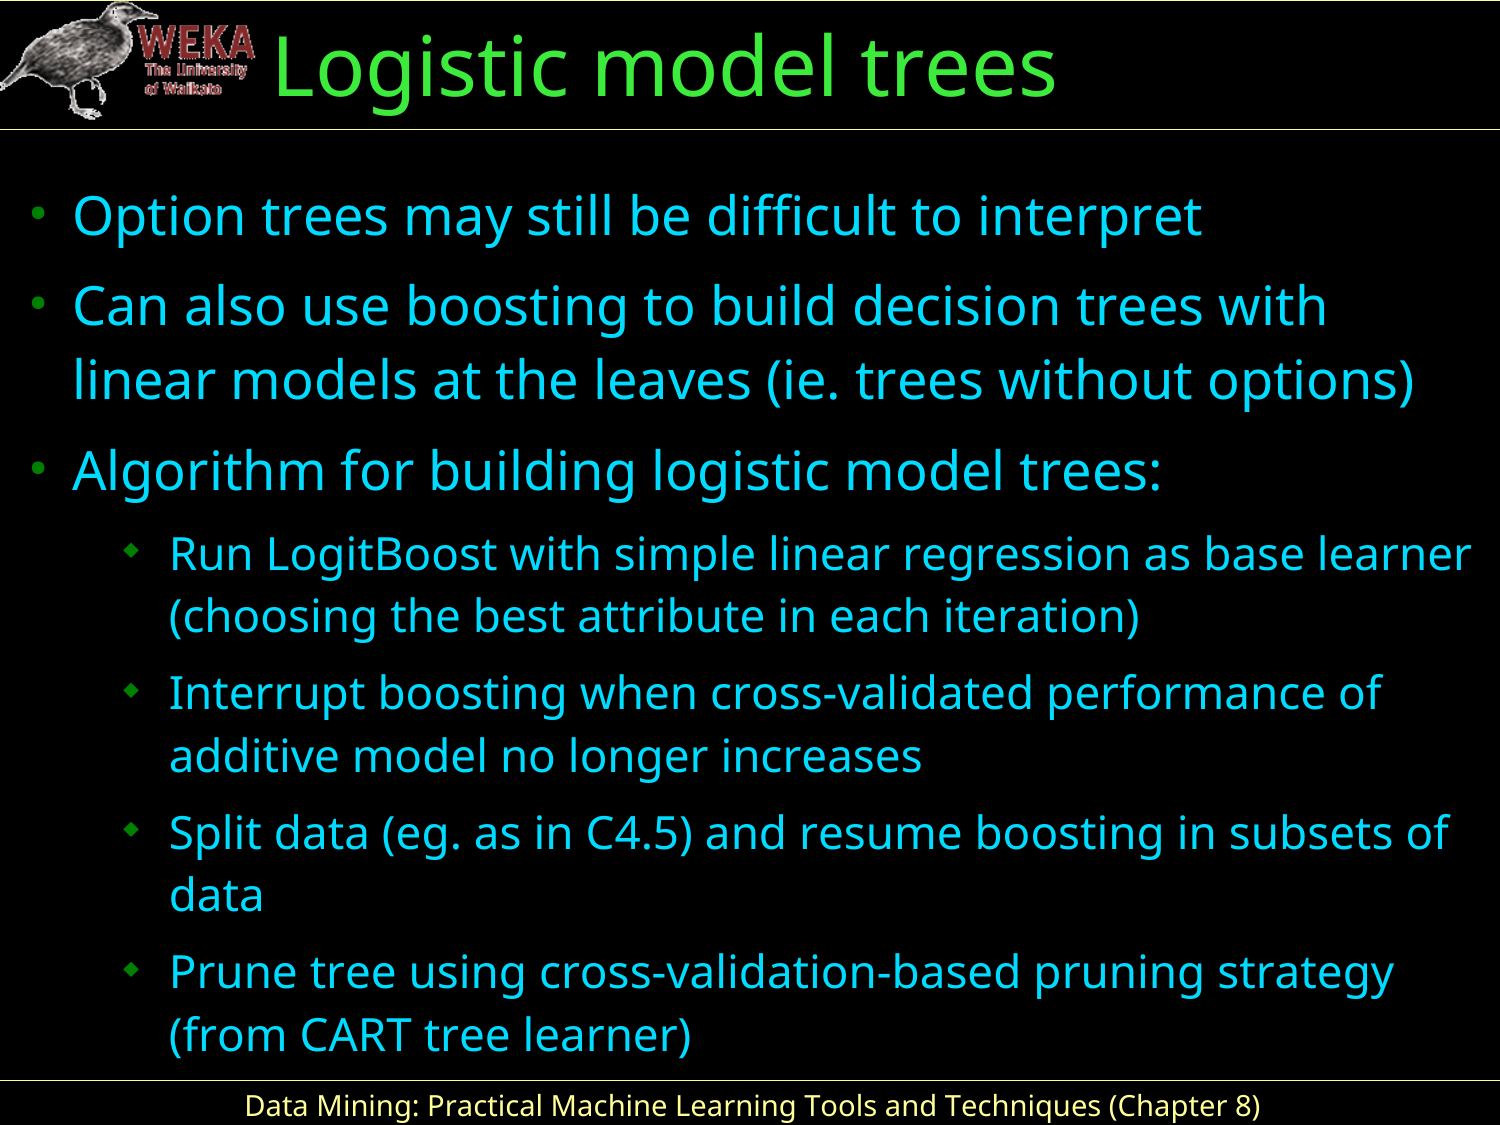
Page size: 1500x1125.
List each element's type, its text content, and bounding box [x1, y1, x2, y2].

title Logistic model trees [263, 0, 1500, 159]
picture [0, 1, 263, 129]
list Option trees may still be difficult to interpret Can also use boosting to build decision trees with linear models at the leaves (ie. trees without options) Algorithm for building logistic model trees: Run LogitBoost with simple linear regression as base learner (choosing the best attribute in each iteration) Interrupt boosting when cross-validated performance of additive model no longer increases Split data (eg. as in C4.5) and resume boosting in subsets of data Prune tree using cross-validation-based pruning strategy (from CART tree learner) [29, 177, 1477, 1093]
